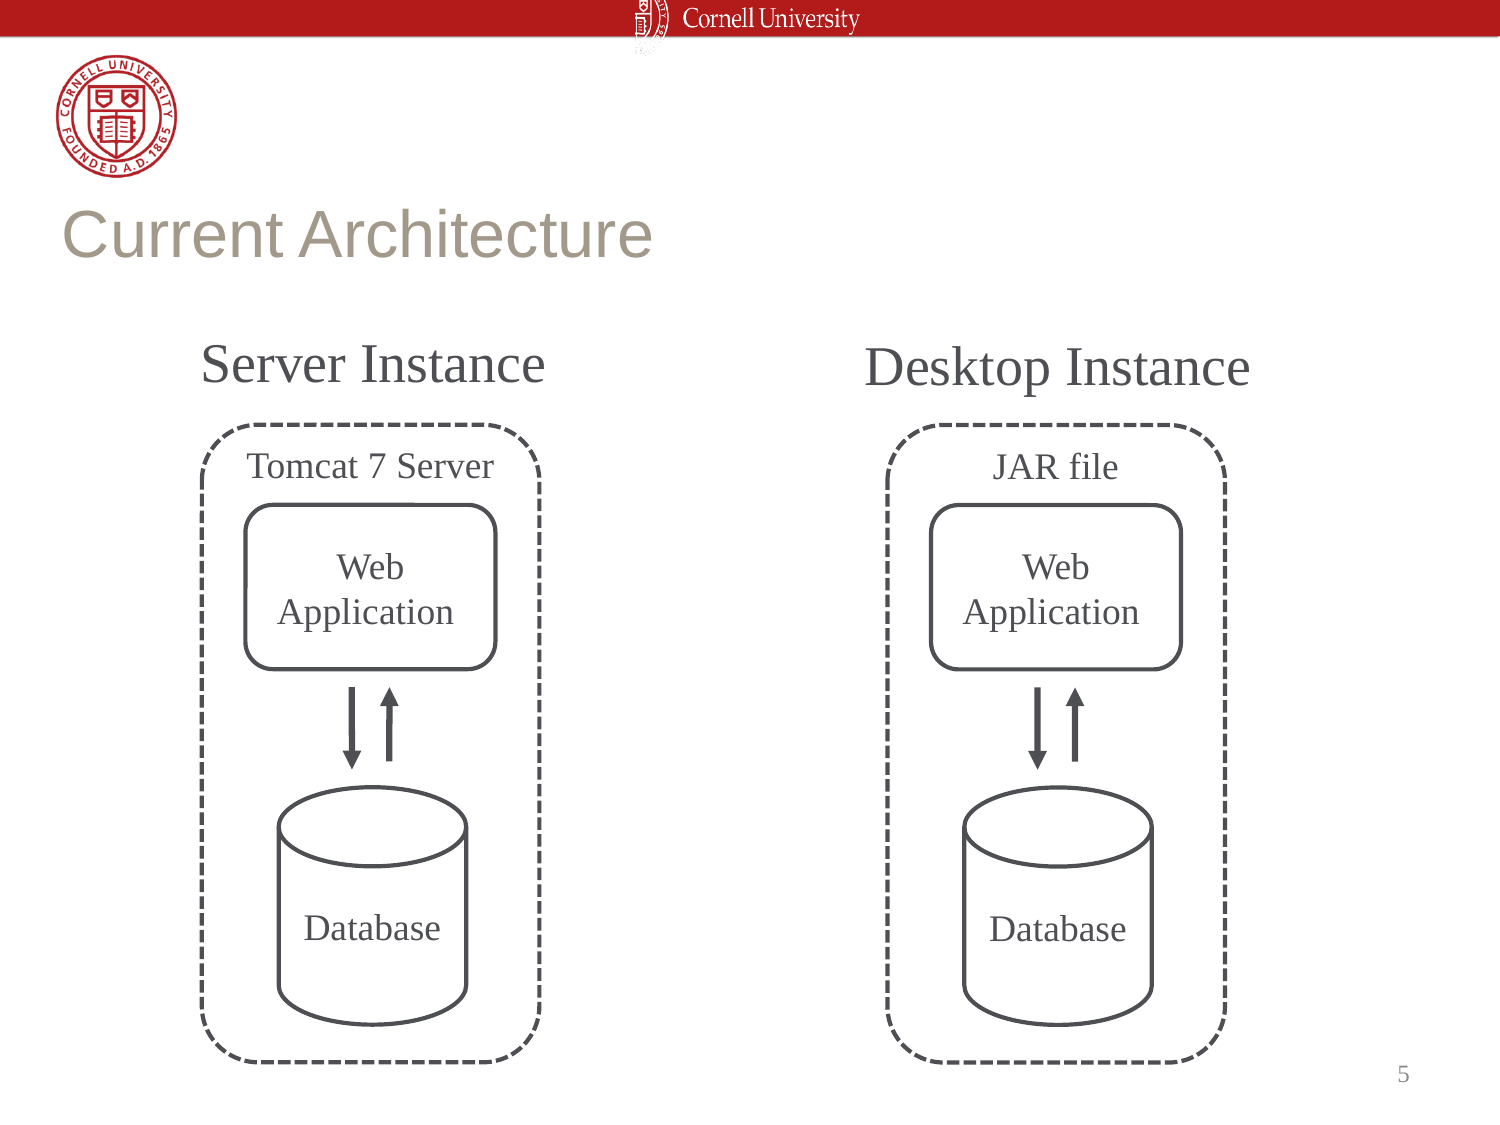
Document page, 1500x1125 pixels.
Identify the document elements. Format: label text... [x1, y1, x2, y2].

slide_number <number> [1074, 1042, 1425, 1103]
list Server Instance [117, 319, 630, 402]
text_box [201, 424, 540, 1063]
text_box Tomcat 7 Server [231, 433, 510, 494]
text_box Web Application [245, 504, 496, 670]
picture [635, 0, 860, 60]
text_box Web Application [931, 505, 1182, 670]
title Current Architecture [46, 174, 1471, 288]
picture [50, 50, 195, 174]
text_box JAR file [978, 434, 1134, 495]
text_box Desktop Instance [801, 322, 1315, 405]
text_box Database [964, 787, 1152, 1025]
text_box Database [278, 787, 467, 1025]
text_box [887, 424, 1225, 1063]
